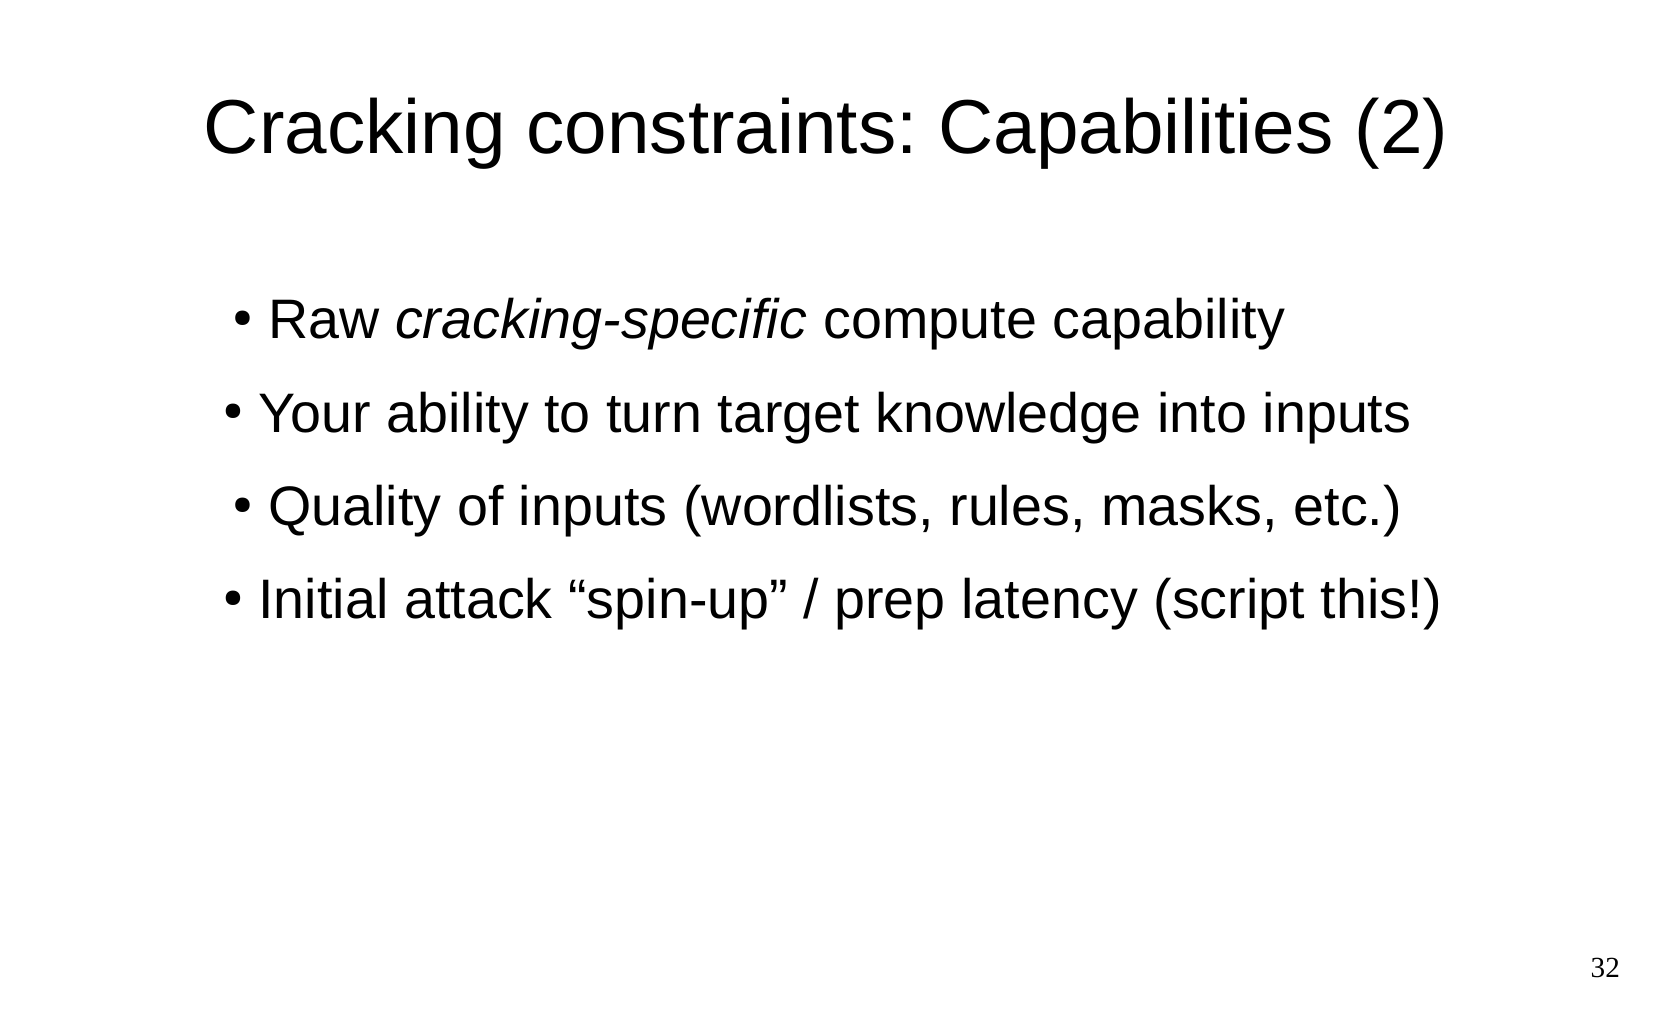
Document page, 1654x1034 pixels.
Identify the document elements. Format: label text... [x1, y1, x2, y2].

title Cracking constraints: Capabilities (2) [82, 41, 1571, 195]
subtitle Raw cracking-specific compute capability Your ability to turn target knowledge into inputs Quality of inputs (wordlists, rules, masks, etc.) Initial attack “spin-up” / prep latency (script this!) [82, 195, 1571, 1005]
text_box <number> [1560, 951, 1621, 1023]
